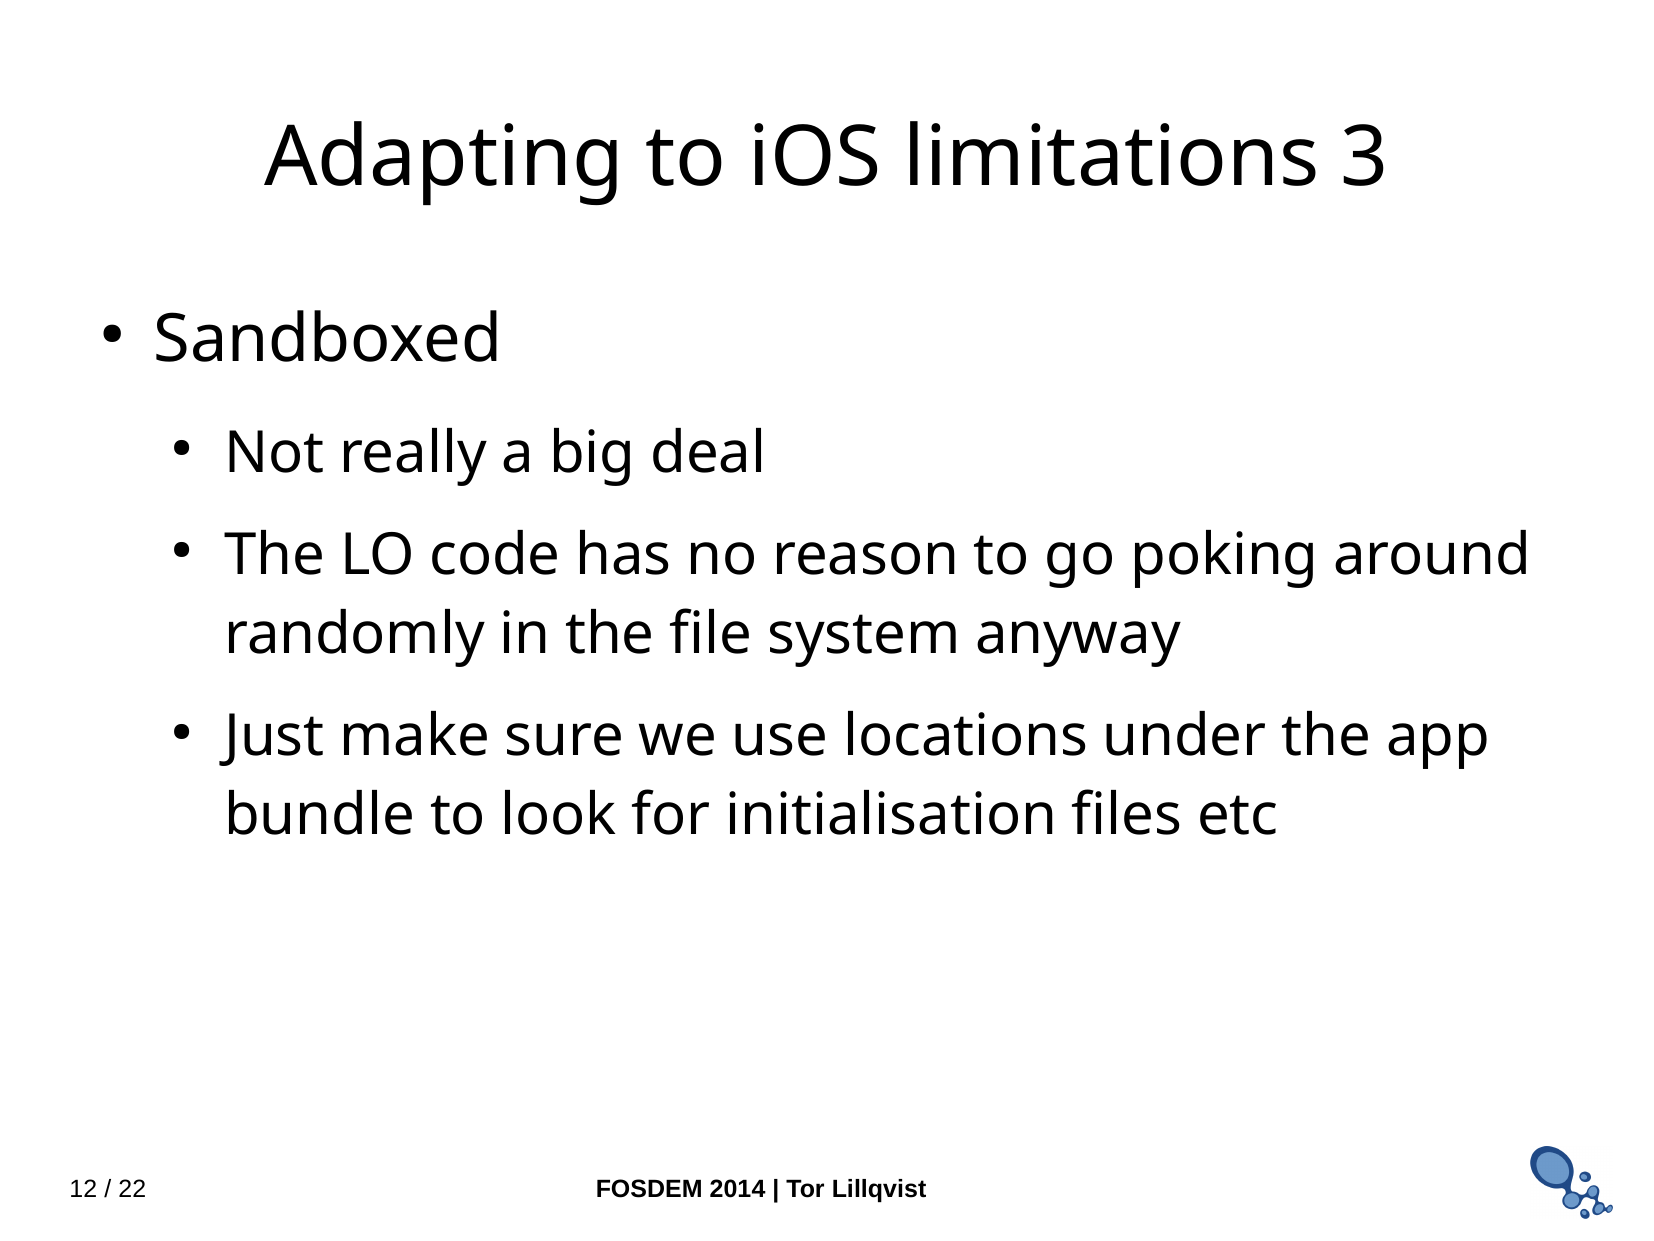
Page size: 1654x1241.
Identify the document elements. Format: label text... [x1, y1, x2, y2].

list Sandboxed Not really a big deal The LO code has no reason to go poking around randomly in the file system anyway Just make sure we use locations under the app bundle to look for initialisation files etc [82, 290, 1538, 1141]
title Adapting to iOS limitations 3 [82, 49, 1571, 257]
picture [1530, 1146, 1613, 1219]
